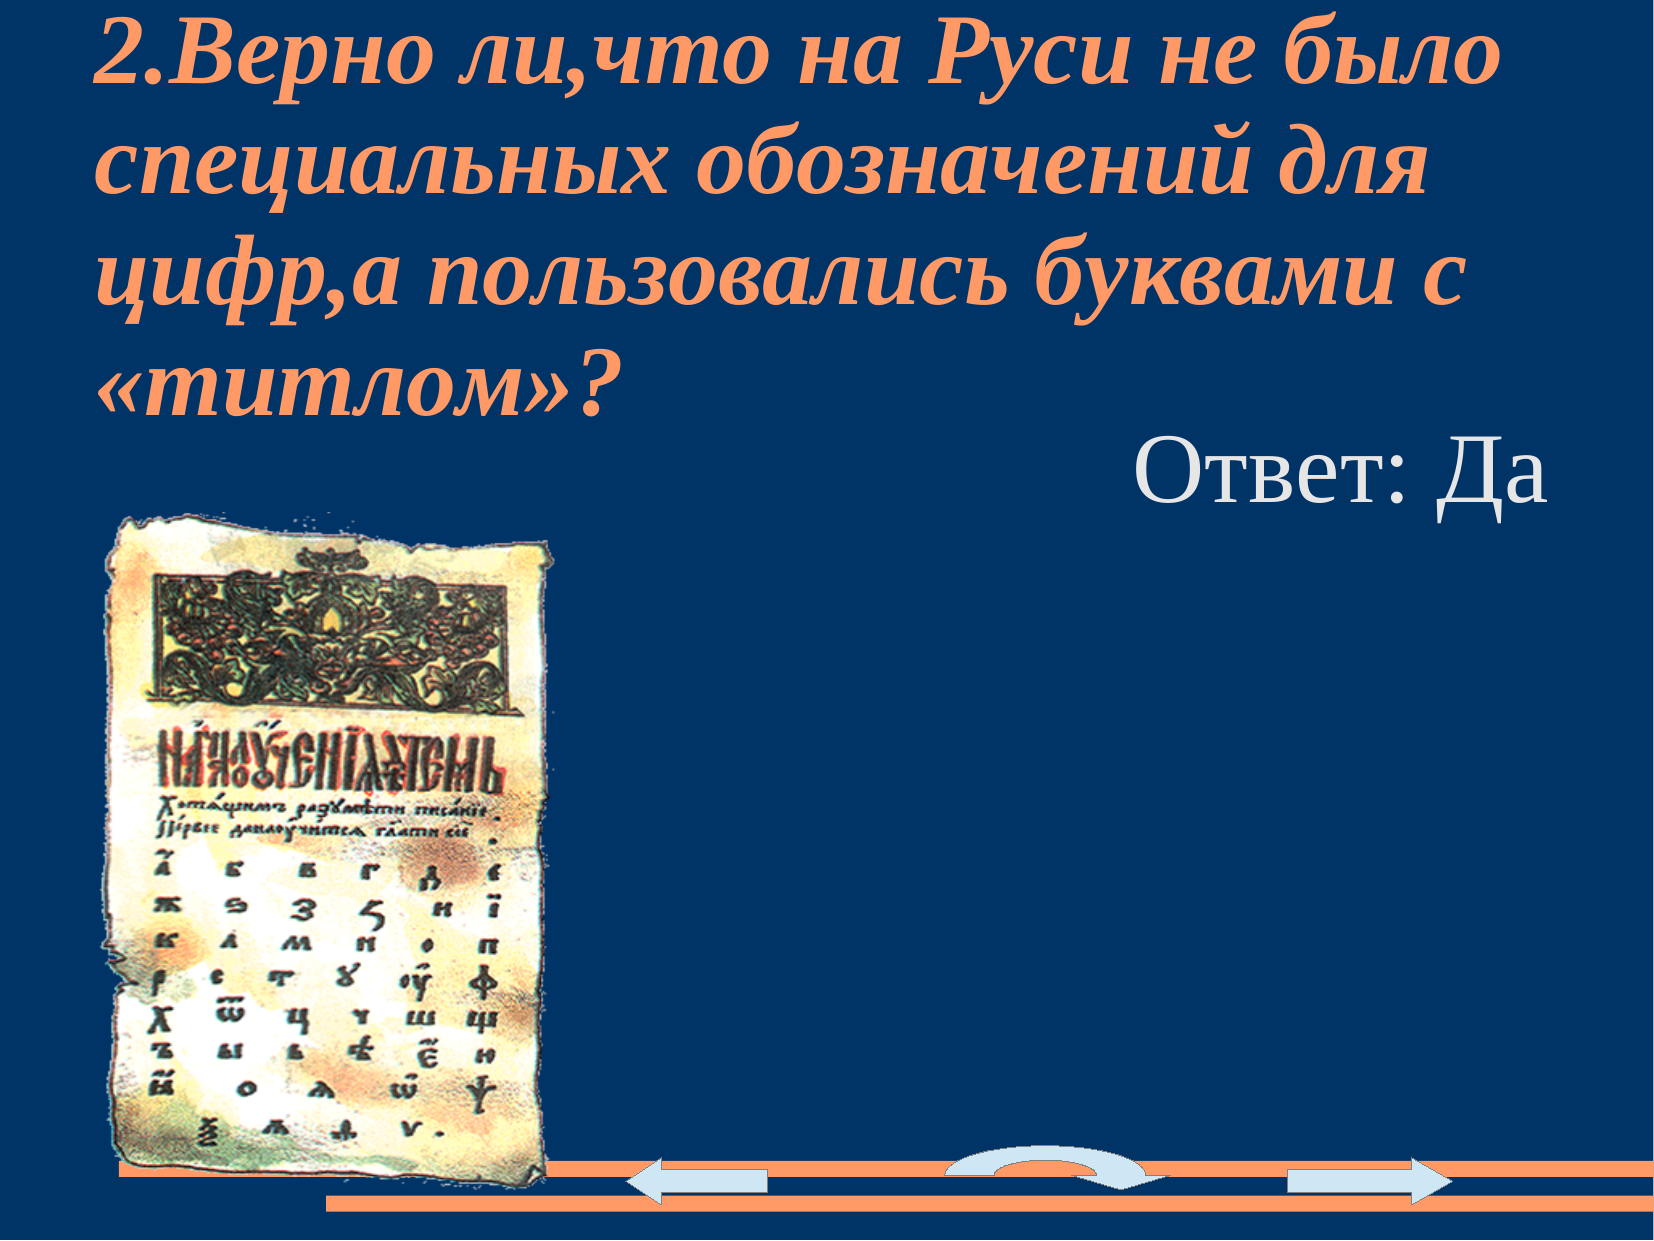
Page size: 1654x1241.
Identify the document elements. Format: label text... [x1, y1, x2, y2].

text_box [625, 1157, 768, 1205]
picture [94, 512, 556, 1193]
list Ответ: Да [94, 413, 1550, 1118]
title 2.Верно ли,что на Руси не было специальных обозначений для цифр,а пользовались буквами с «титлом»? [94, 0, 1583, 438]
text_box [944, 1145, 1171, 1190]
text_box [1287, 1157, 1453, 1205]
